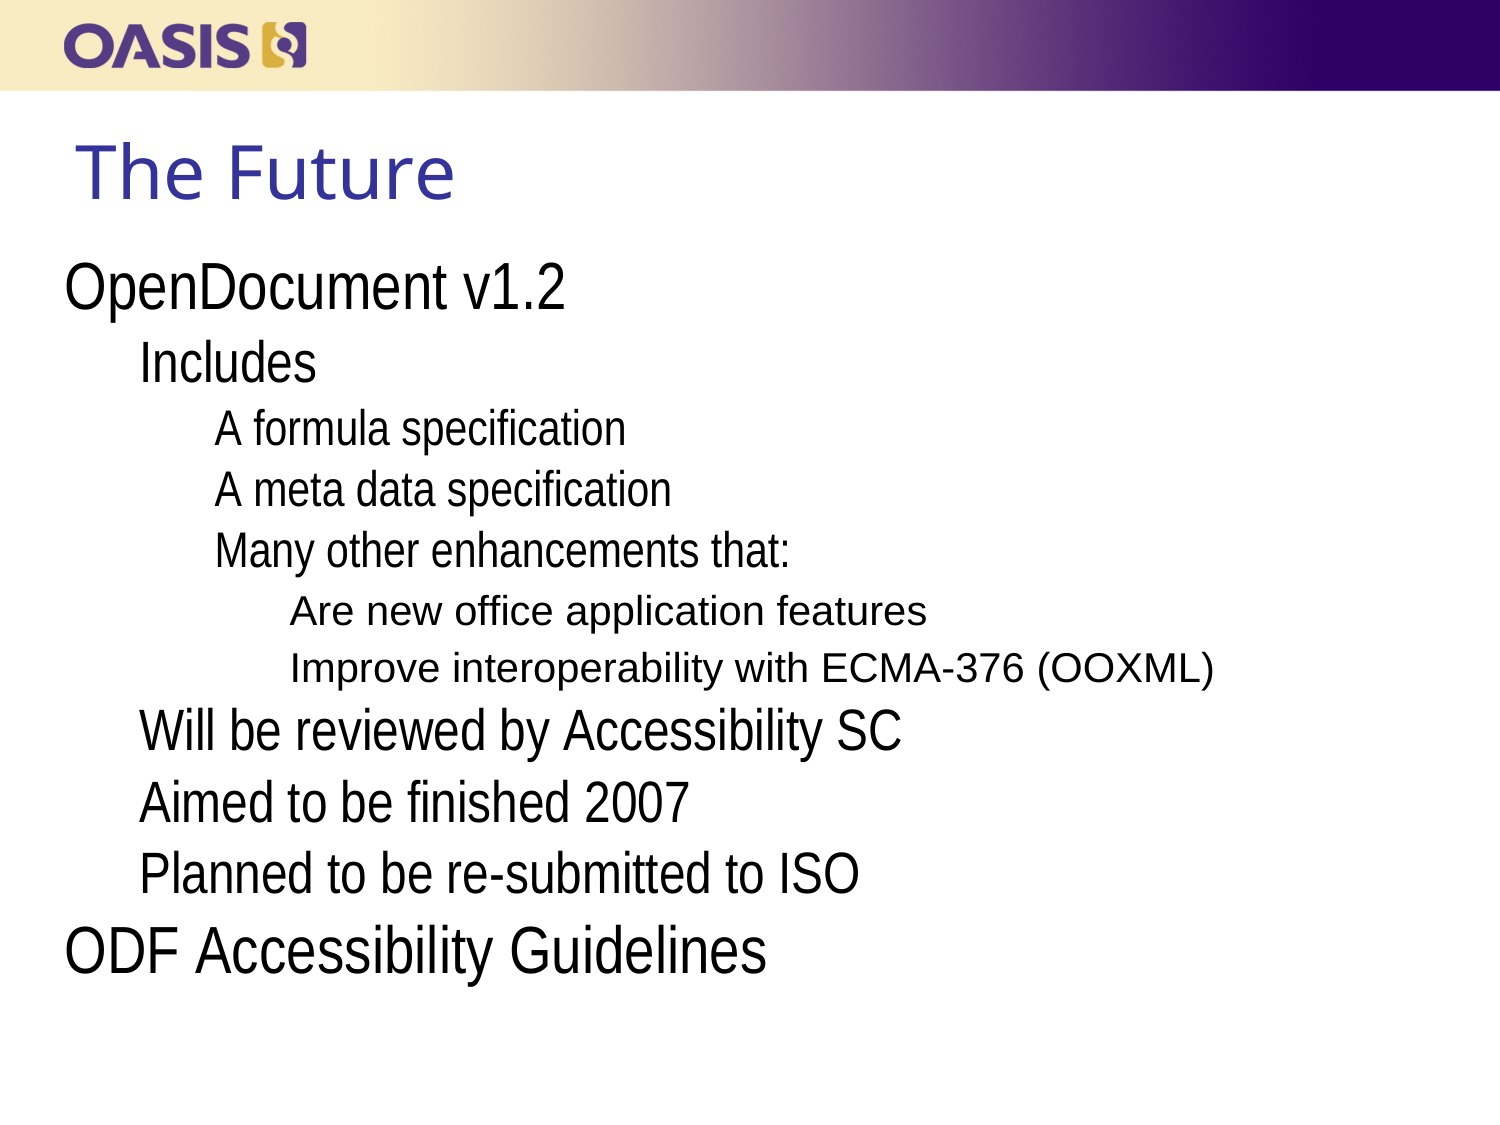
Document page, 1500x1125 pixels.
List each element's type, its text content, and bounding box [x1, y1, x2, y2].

title The Future [75, 121, 1438, 229]
list OpenDocument v1.2 Includes A formula specification A meta data specification Many other enhancements that: Are new office application features Improve interoperability with ECMA-376 (OOXML) Will be reviewed by Accessibility SC Aimed to be finished 2007 Planned to be re-submitted to ISO ODF Accessibility Guidelines [64, 257, 1402, 1017]
picture [0, 0, 1500, 1125]
